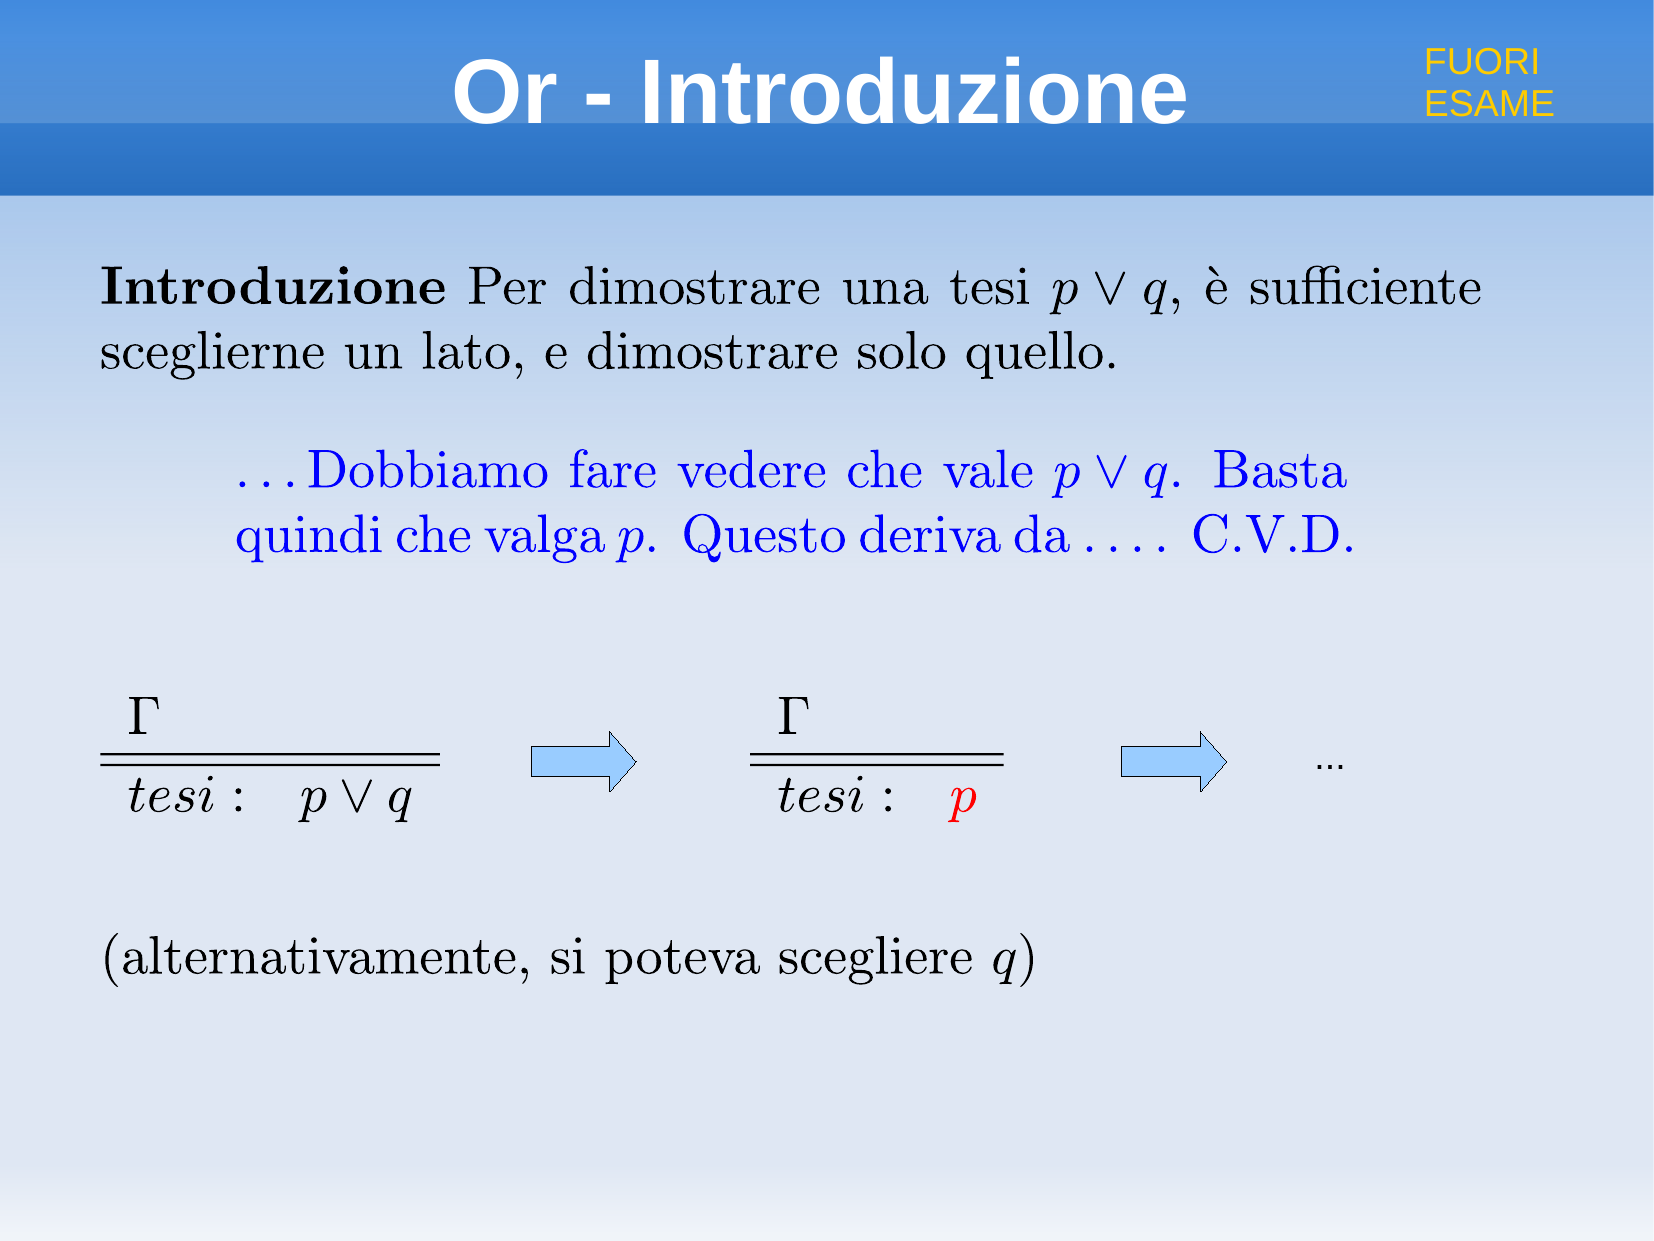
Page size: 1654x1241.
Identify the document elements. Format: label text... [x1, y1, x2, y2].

text_box [100, 696, 440, 823]
text_box [531, 731, 637, 792]
text_box [750, 696, 1004, 823]
picture [0, 0, 1654, 1241]
text_box [1121, 731, 1227, 792]
text_box [99, 932, 1039, 987]
text_box ... [1299, 728, 1361, 786]
title Or - Introduzione [76, 0, 1565, 196]
text_box [99, 265, 1482, 564]
text_box FUORI ESAME [1409, 32, 1571, 132]
